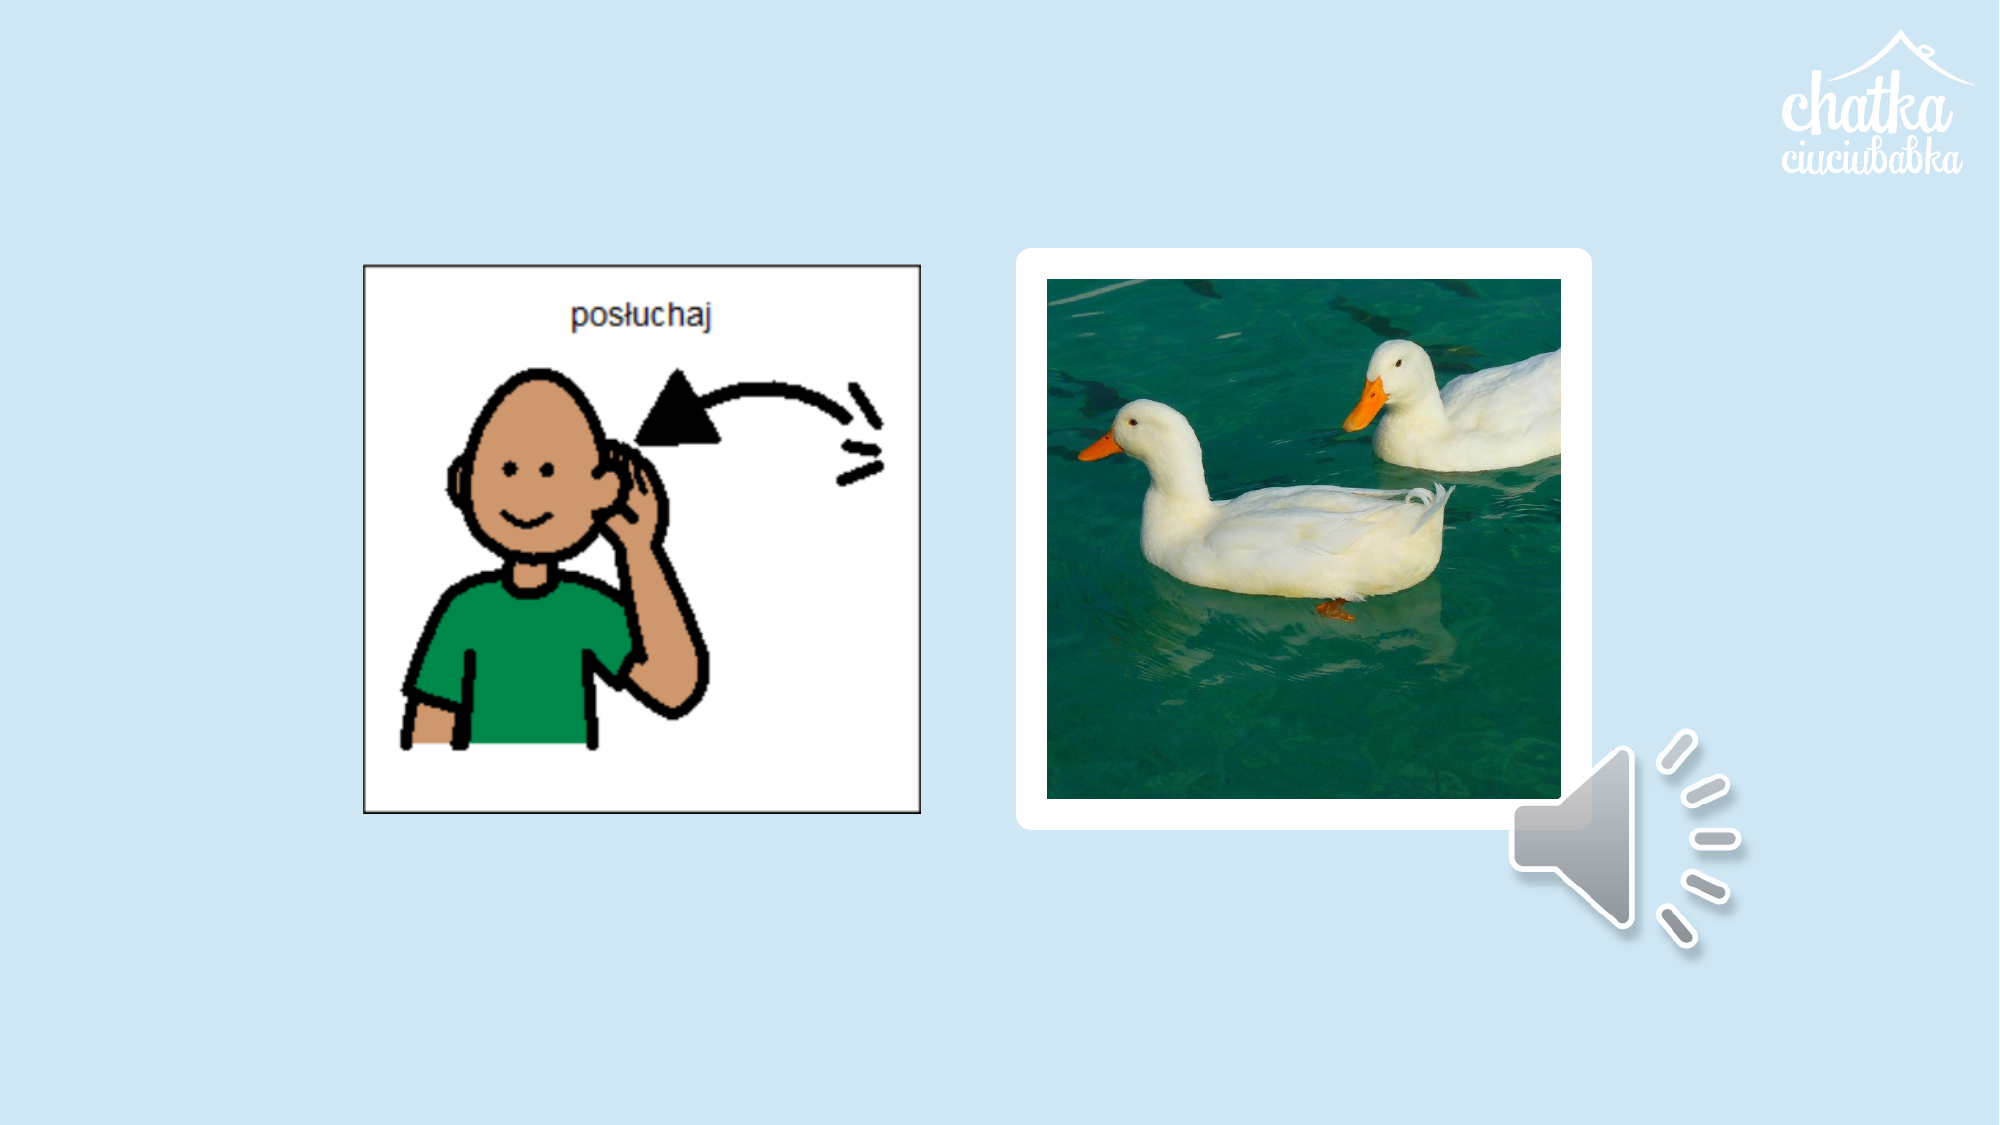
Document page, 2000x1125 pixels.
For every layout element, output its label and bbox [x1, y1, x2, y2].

picture [1755, 5, 1991, 241]
picture [363, 264, 921, 814]
picture [1046, 278, 1755, 969]
